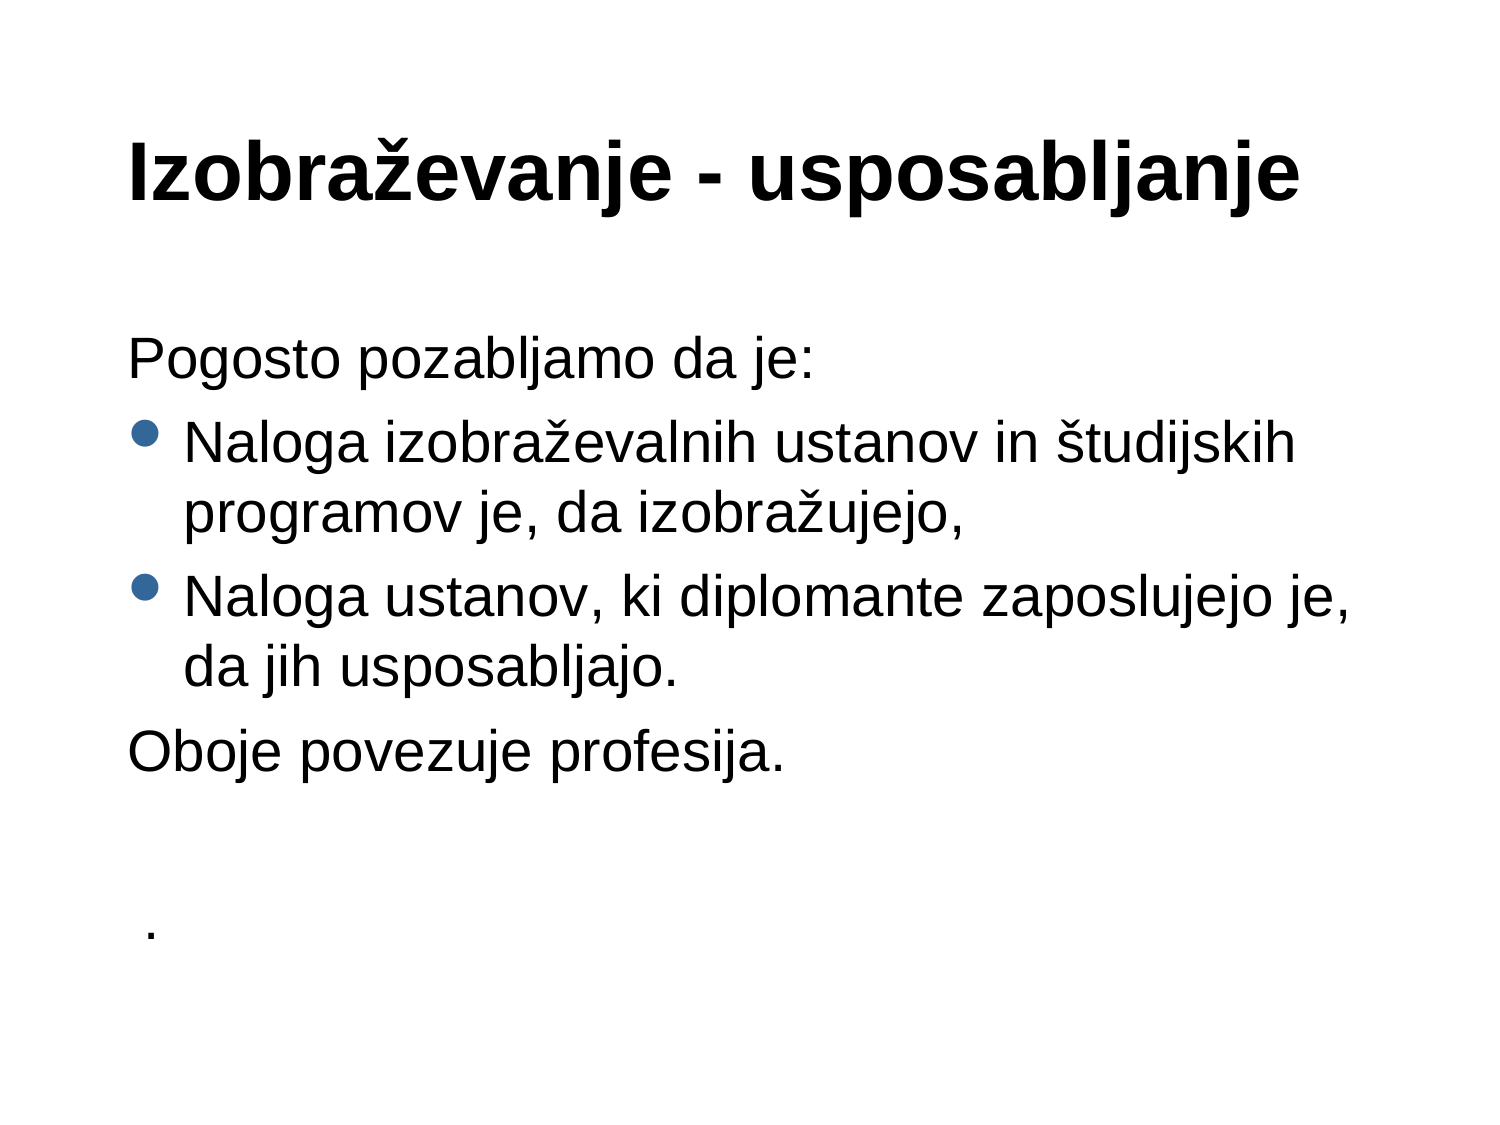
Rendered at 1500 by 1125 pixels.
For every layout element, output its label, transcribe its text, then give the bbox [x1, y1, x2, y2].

title Izobraževanje - usposabljanje [112, 37, 1388, 225]
list Pogosto pozabljamo da je: Naloga izobraževalnih ustanov in študijskih programov je, da izobražujejo, Naloga ustanov, ki diplomante zaposlujejo je, da jih usposabljajo. Oboje povezuje profesija. . [112, 312, 1388, 988]
